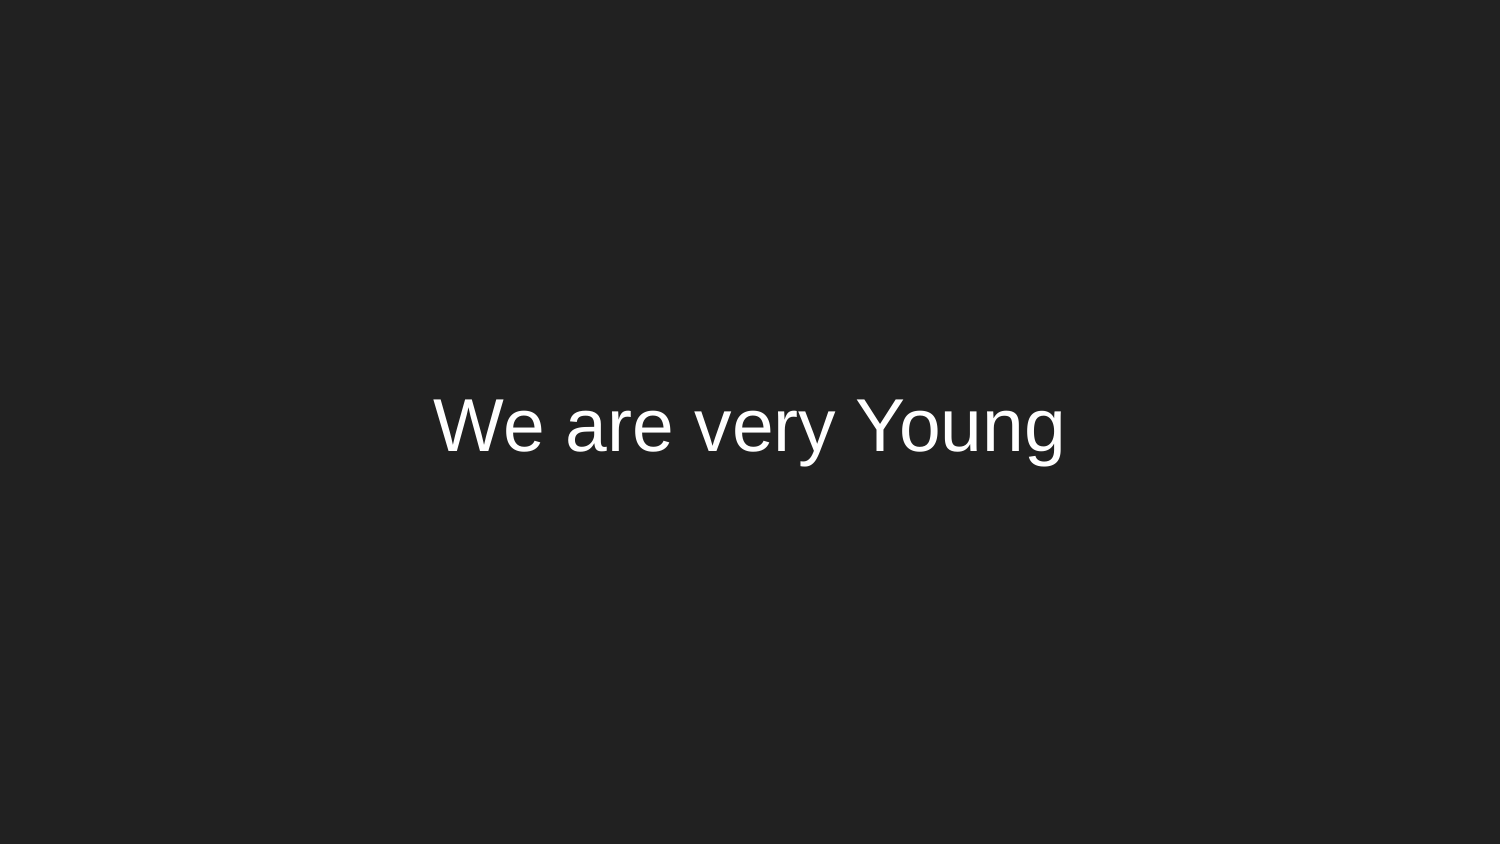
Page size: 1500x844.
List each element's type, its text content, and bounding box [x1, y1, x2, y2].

title We are very Young [51, 352, 1449, 491]
